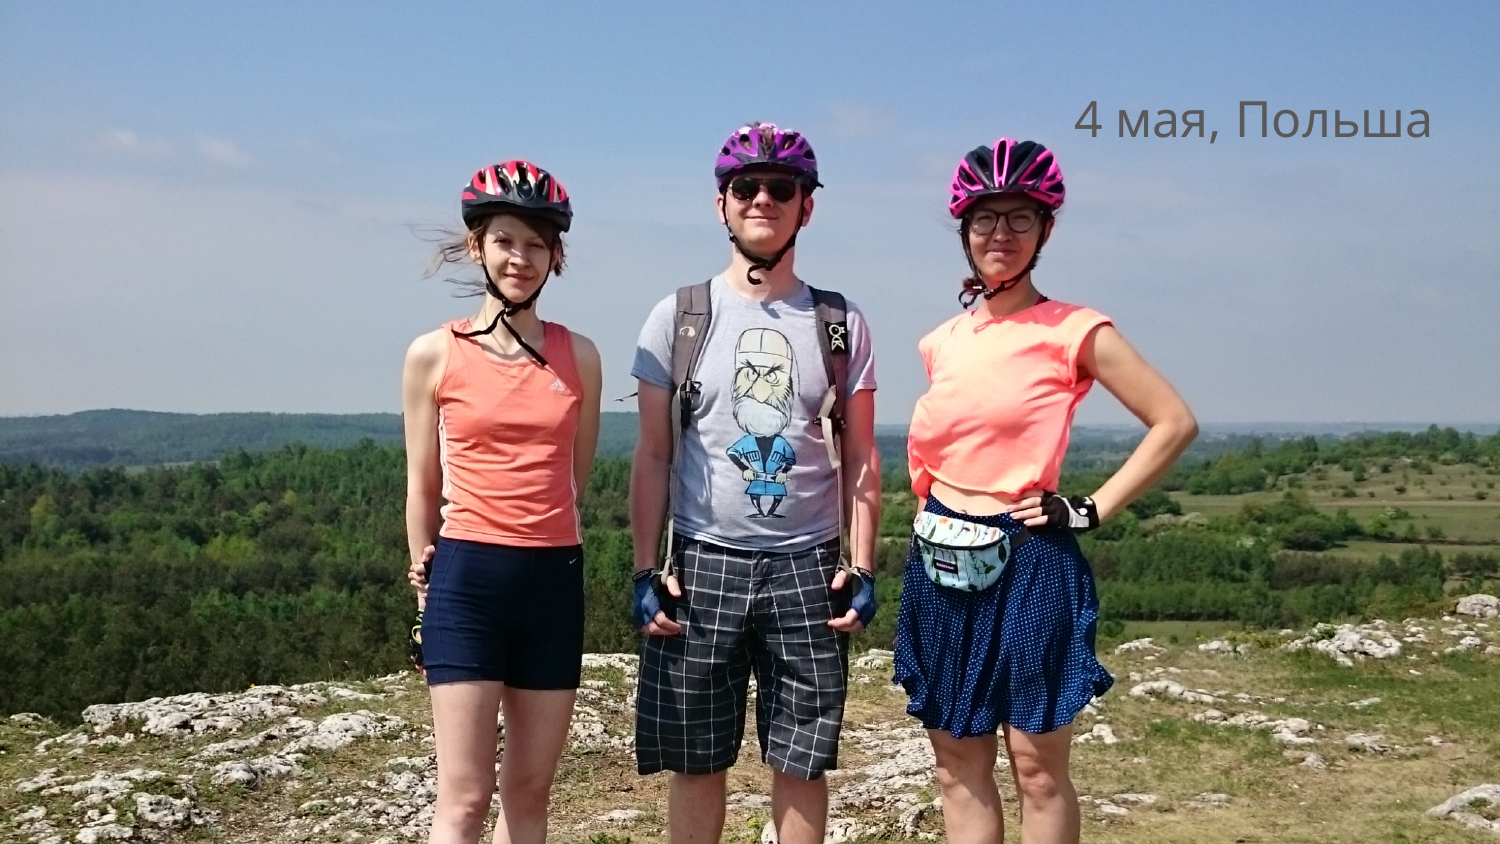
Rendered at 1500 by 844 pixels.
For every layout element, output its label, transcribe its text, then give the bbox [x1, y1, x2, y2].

title 4 мая, Польша [51, 72, 1449, 167]
picture [0, 0, 1500, 844]
